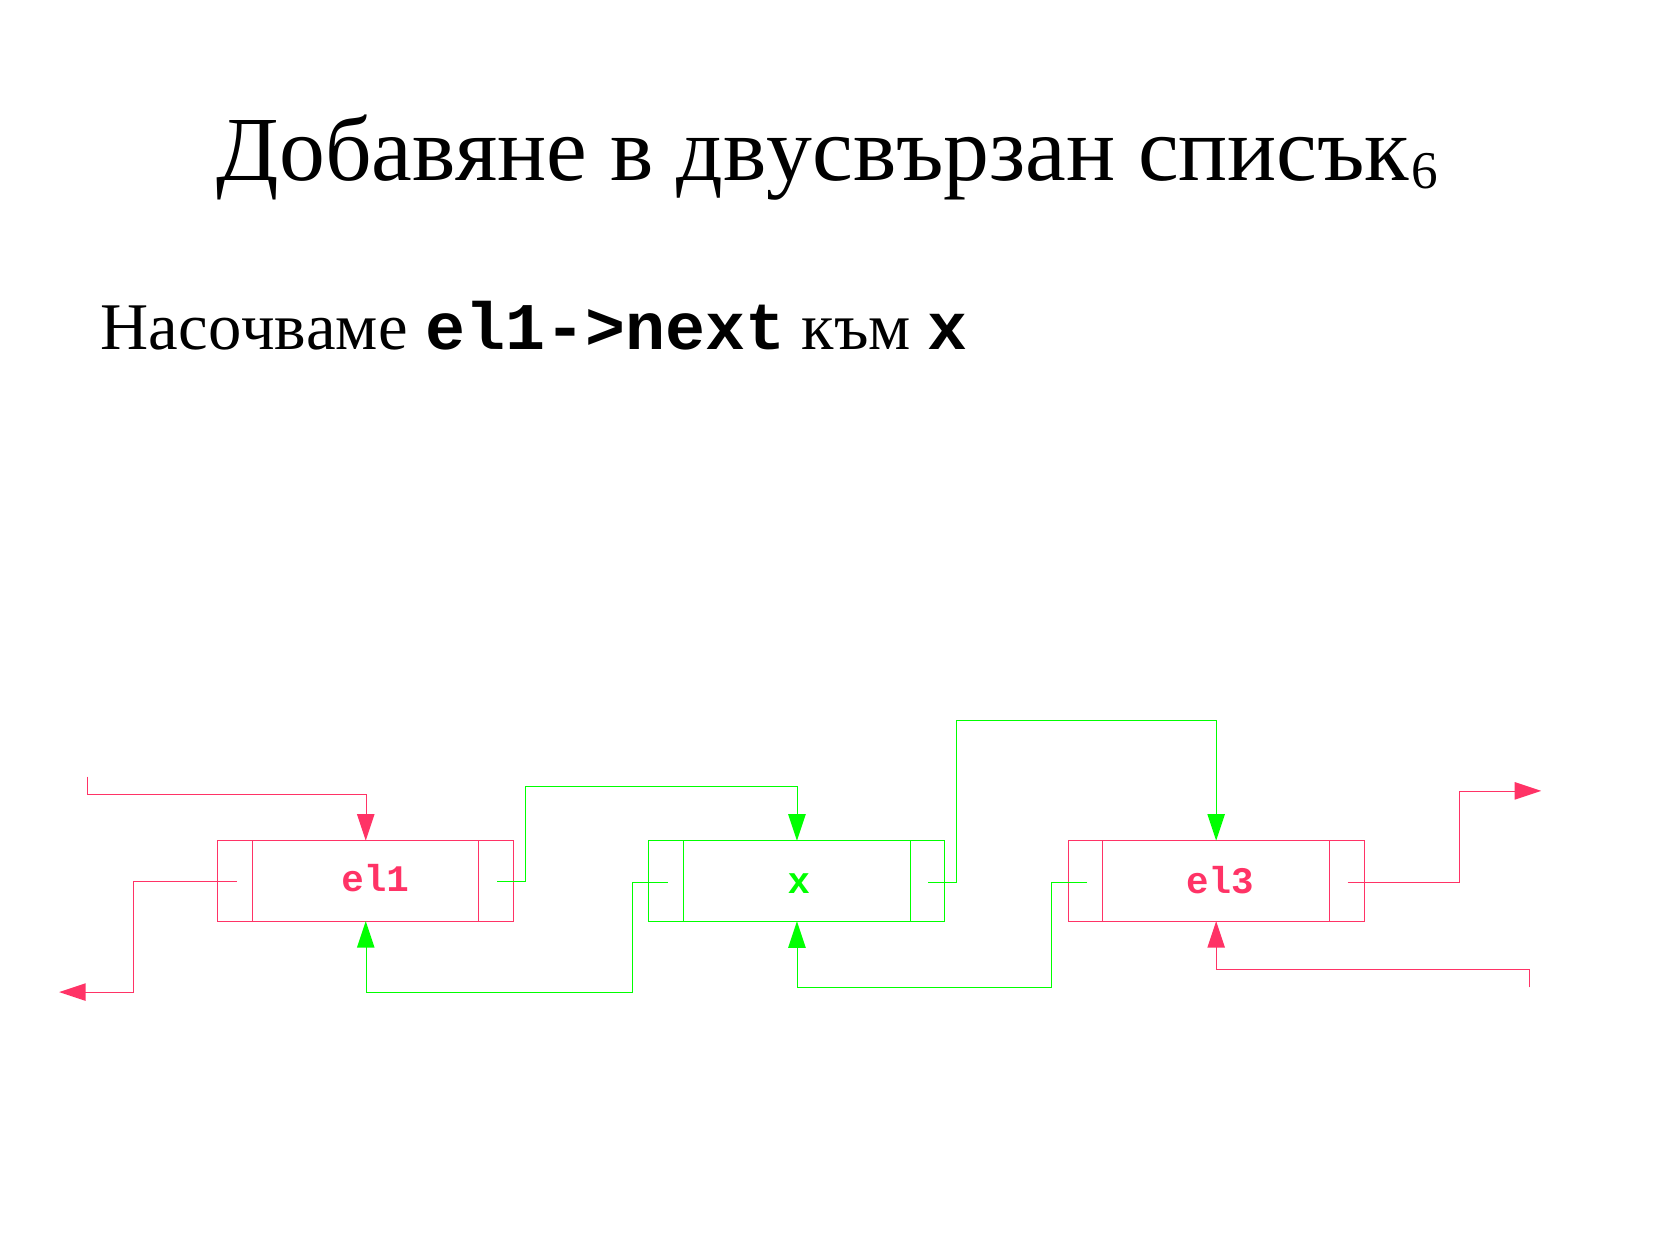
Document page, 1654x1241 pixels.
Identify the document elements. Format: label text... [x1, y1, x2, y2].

text_box x [667, 852, 929, 913]
title Добавяне в двусвързан списък6 [121, 46, 1534, 254]
list Насочваме el1->next към x [82, 290, 1571, 1109]
